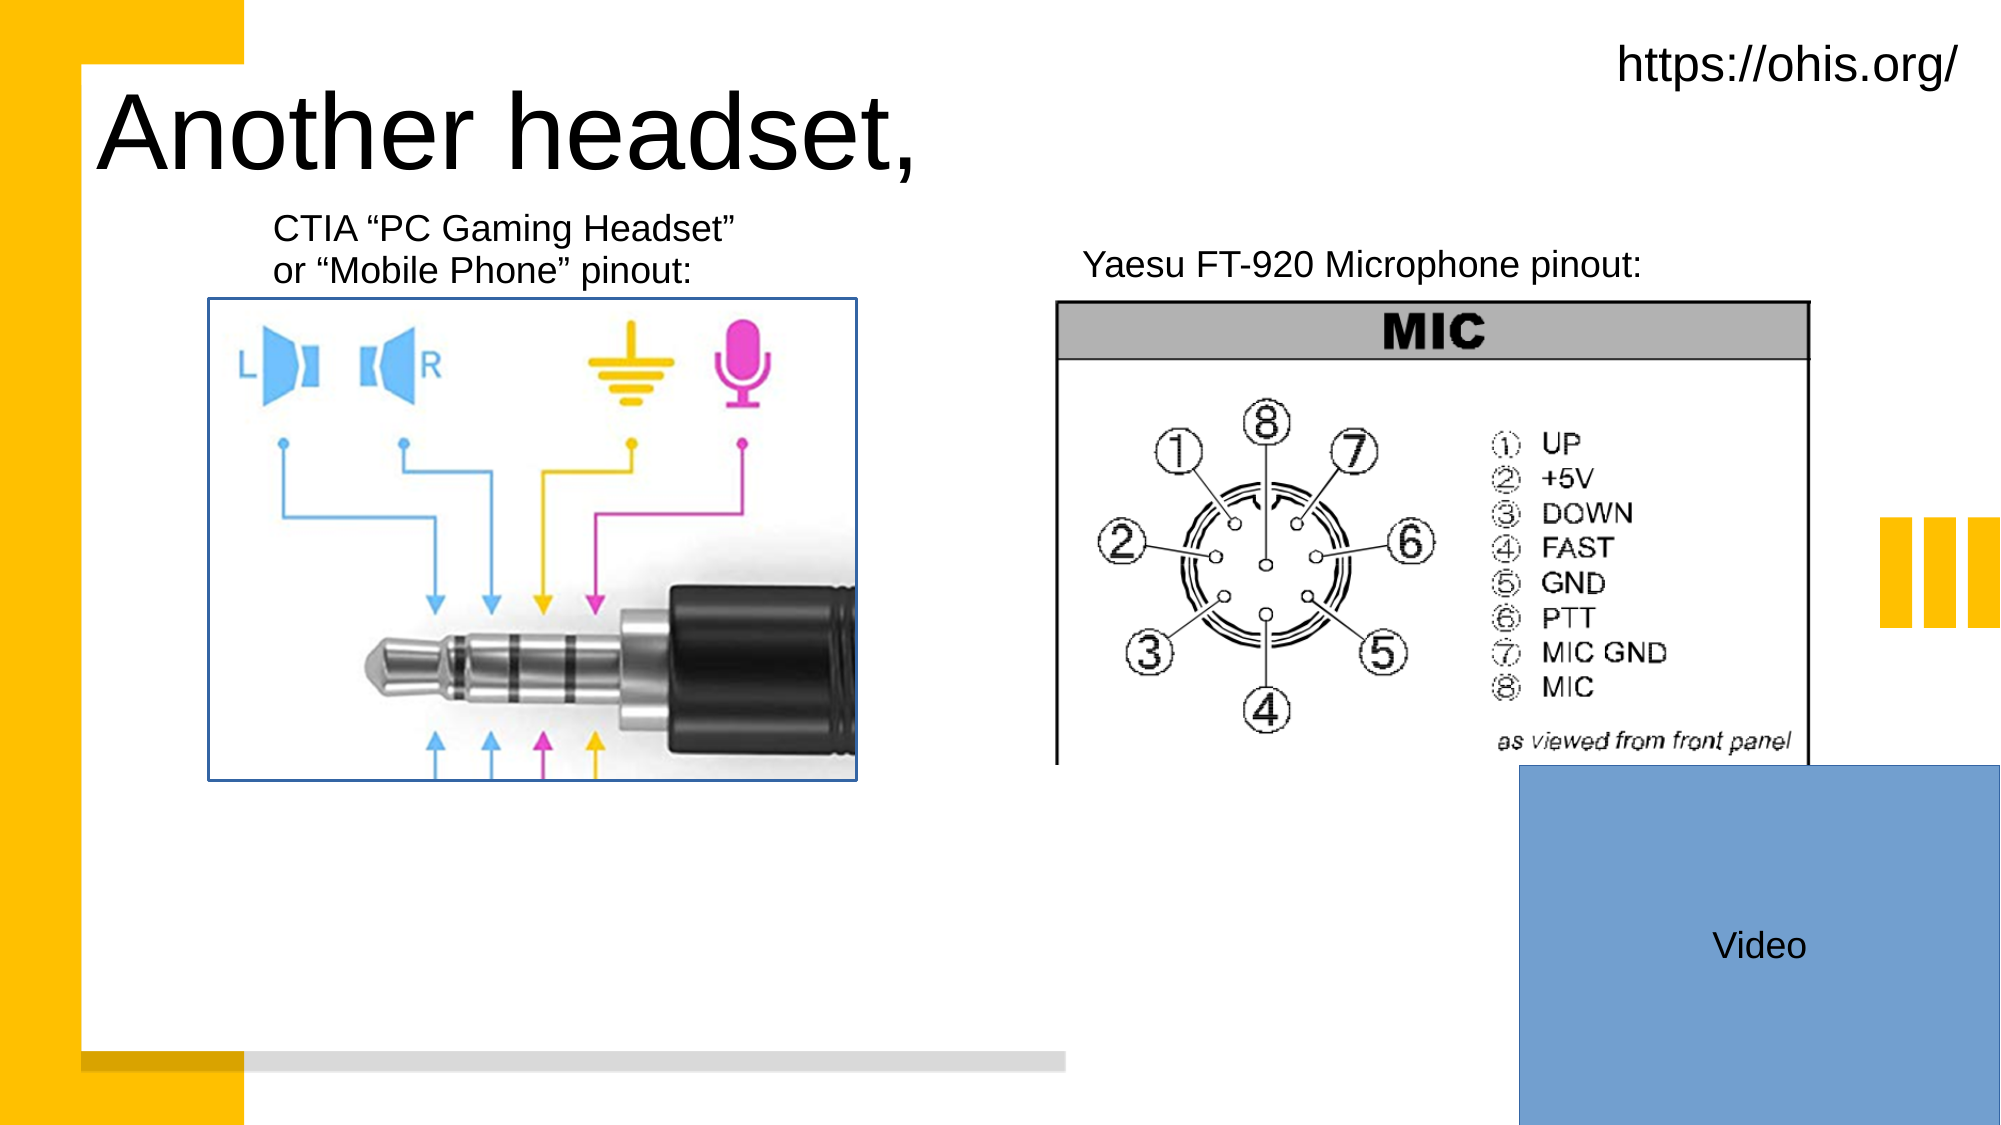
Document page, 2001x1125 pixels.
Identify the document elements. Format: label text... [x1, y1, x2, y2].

text_box [0, 0, 2000, 1125]
text_box Another headset, [81, 64, 1921, 201]
text_box Video [1519, 765, 2000, 1125]
text_box https://ohis.org/ [1590, 29, 1974, 105]
text_box Yaesu FT-920 Microphone pinout: [1067, 236, 1658, 294]
picture [210, 299, 855, 779]
picture [1050, 293, 1811, 766]
text_box CTIA “PC Gaming Headset” or “Mobile Phone” pinout: [258, 200, 751, 299]
